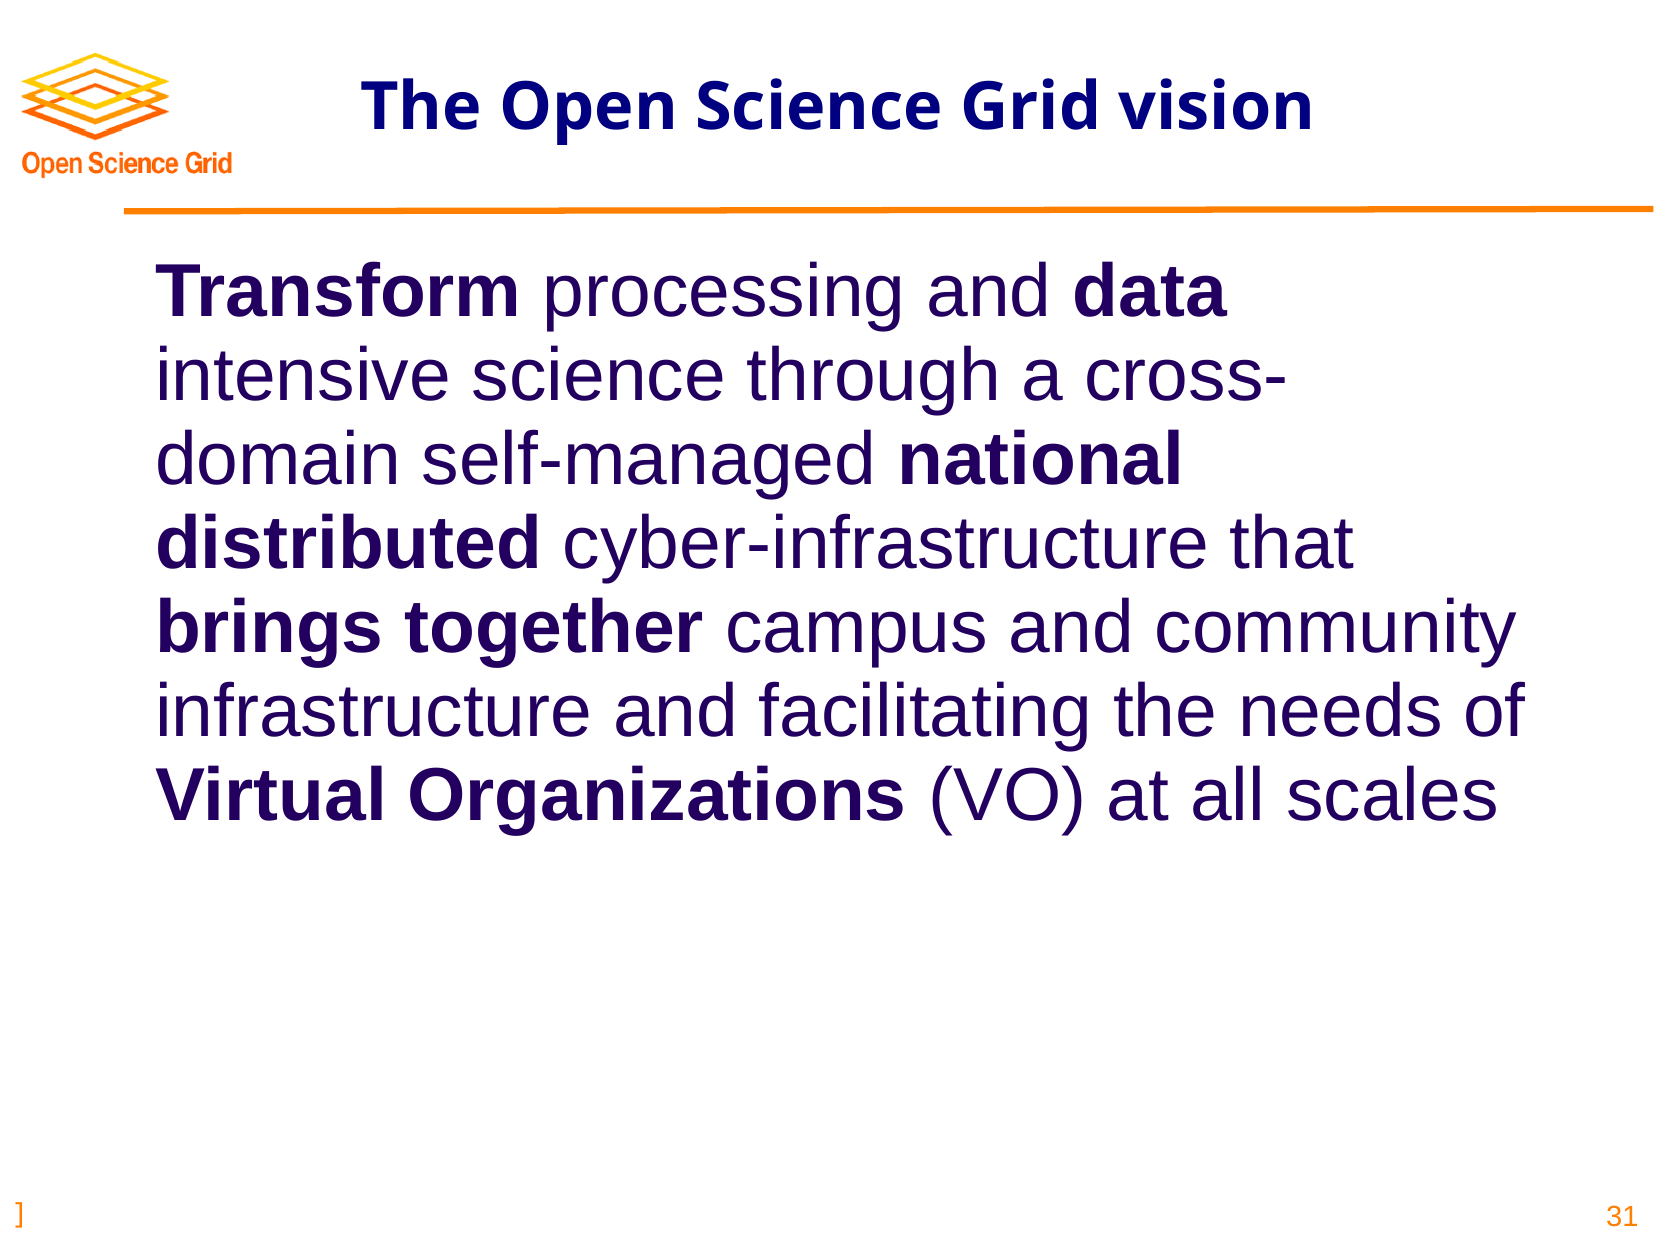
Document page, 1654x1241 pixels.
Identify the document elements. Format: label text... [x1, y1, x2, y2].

title The Open Science Grid vision [123, 0, 1553, 207]
text_box <number> [1577, 1157, 1654, 1241]
picture [0, 29, 123, 198]
list Transform processing and data intensive science through a cross-domain self-managed national distributed cyber-infrastructure that brings together campus and community infrastructure and facilitating the needs of Virtual Organizations (VO) at all scales [140, 241, 1546, 1089]
